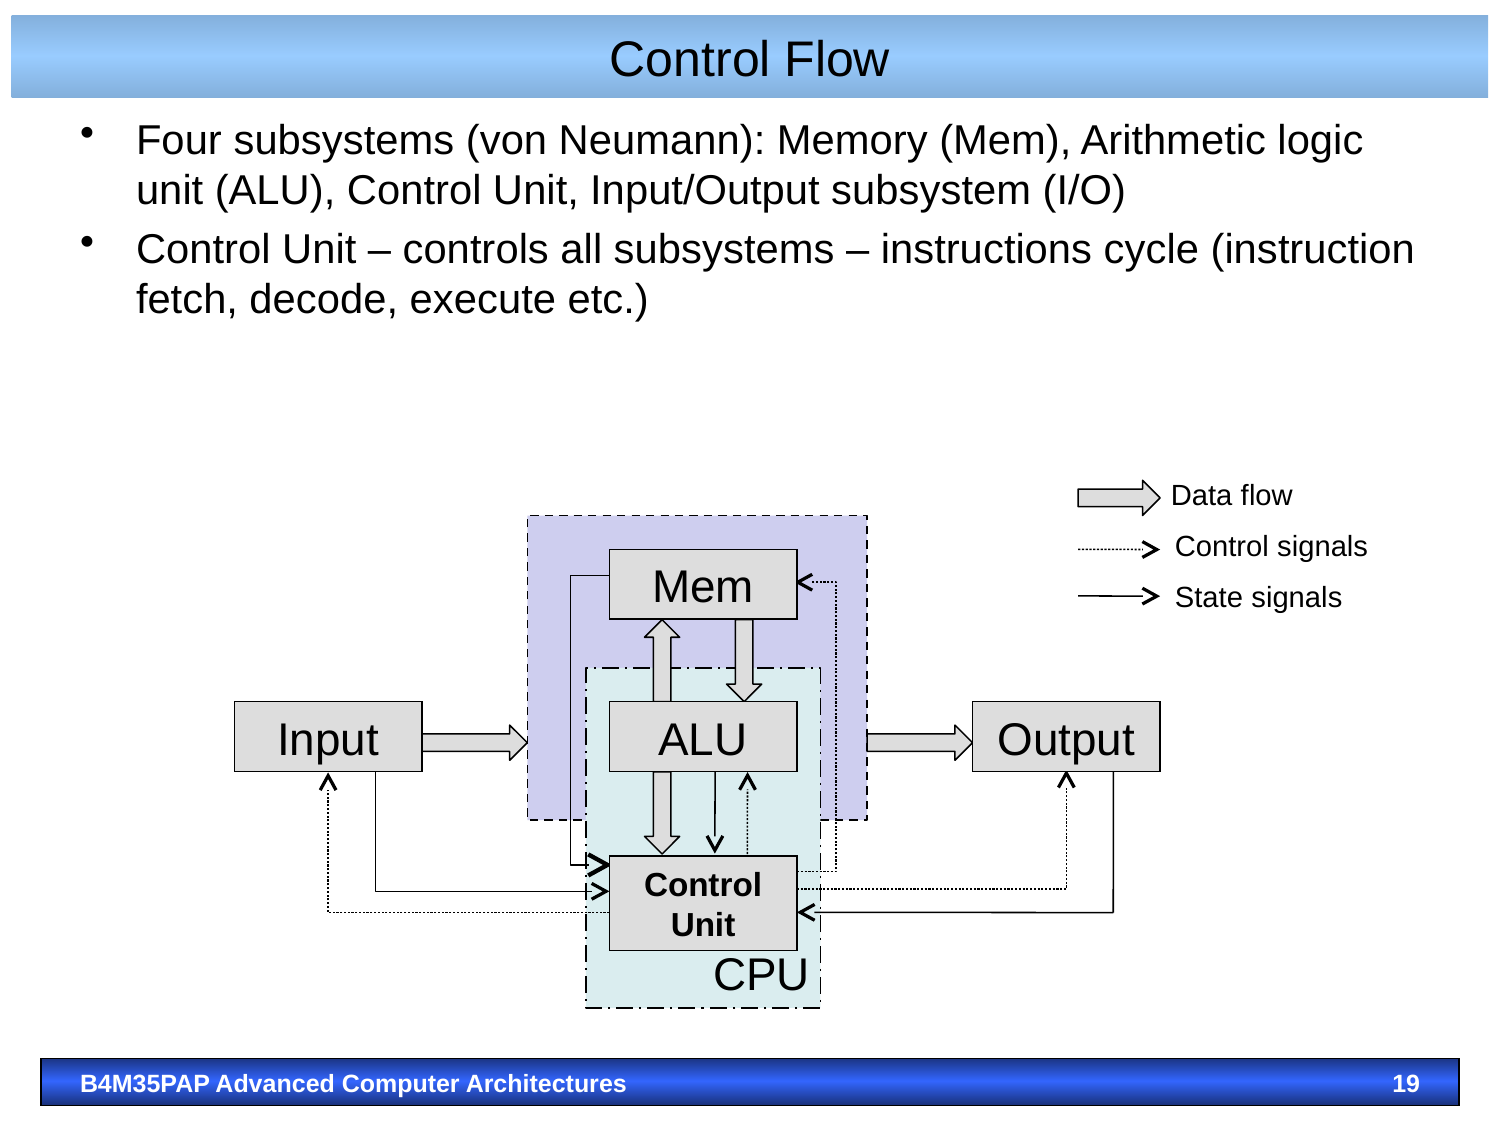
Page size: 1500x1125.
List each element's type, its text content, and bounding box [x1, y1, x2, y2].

title Control Flow [11, 15, 1489, 98]
text_box Data flow [1156, 468, 1344, 519]
text_box CPU [667, 937, 856, 1008]
text_box Mem [609, 549, 797, 620]
text_box [422, 515, 972, 1008]
text_box Input [234, 701, 422, 772]
text_box Control signals [1160, 520, 1430, 571]
text_box Four subsystems (von Neumann): Memory (Mem), Arithmetic logic unit (ALU), Control Unit, Input/Output subsystem (I/O) Control Unit – controls all subsystems – instructions cycle (instruction fetch, decode, execute etc.) [64, 105, 1436, 1043]
text_box State signals [1160, 571, 1418, 622]
text_box [1078, 480, 1161, 516]
text_box Control Unit [609, 856, 797, 951]
text_box Output [972, 701, 1161, 772]
text_box ALU [609, 701, 797, 772]
